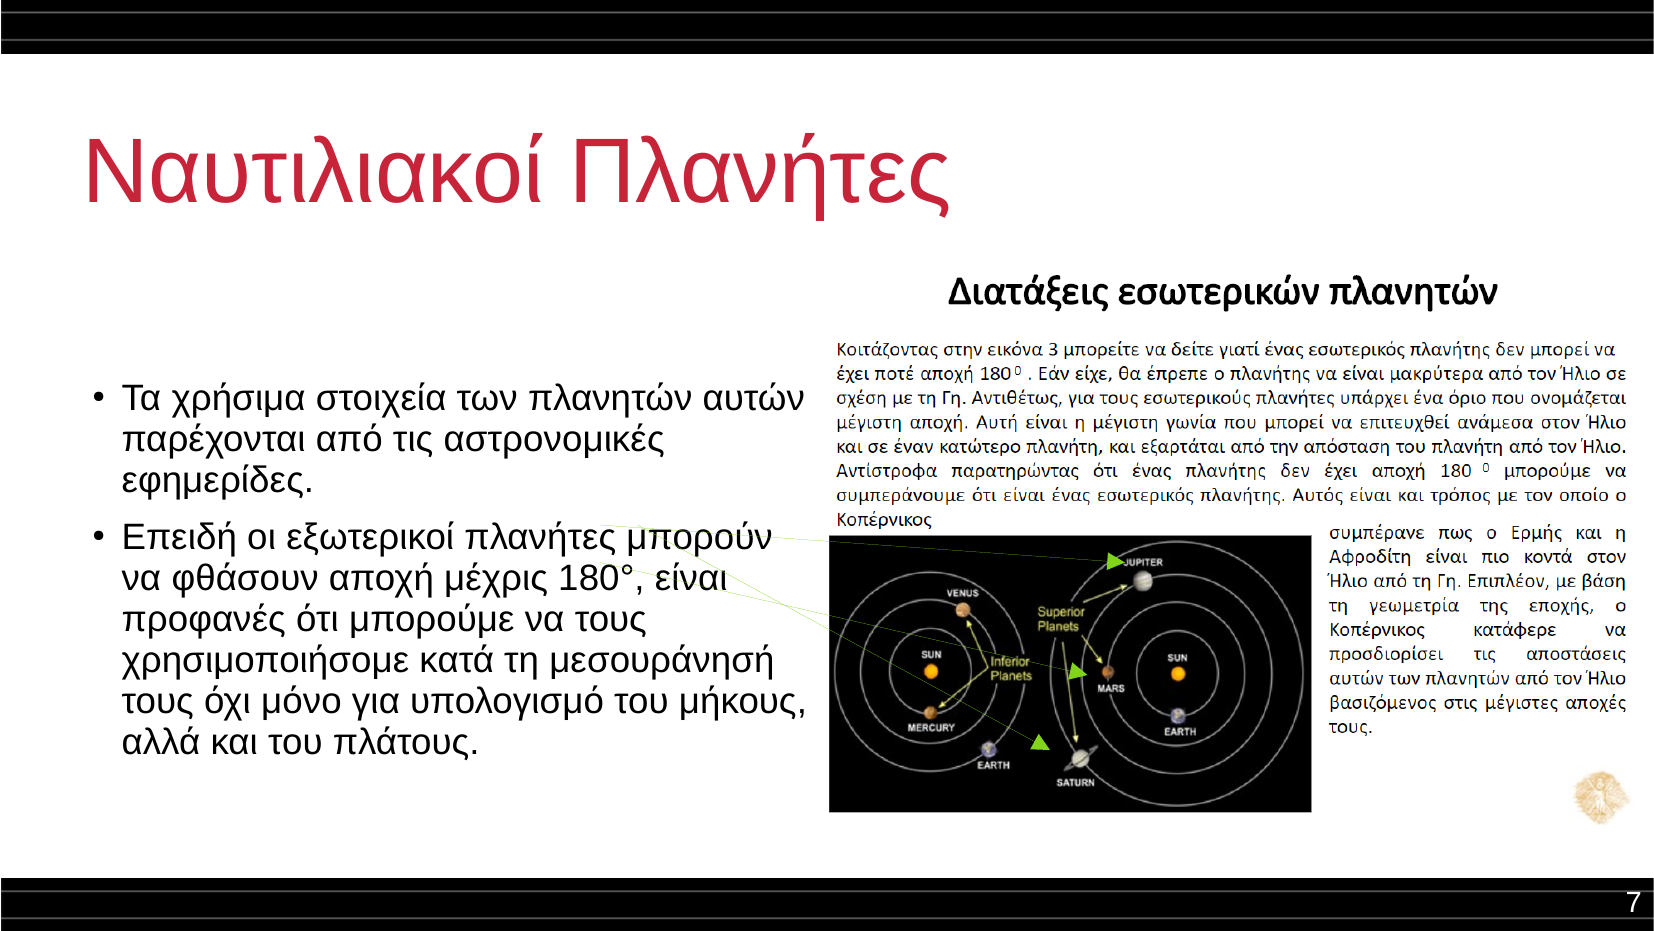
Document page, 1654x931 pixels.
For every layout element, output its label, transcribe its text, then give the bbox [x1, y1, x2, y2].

picture [825, 262, 1640, 826]
list Τα χρήσιμα στοιχεία των πλανητών αυτών παρέχονται από τις αστρονομικές εφημερίδες. Επειδή οι εξωτερικοί πλανήτες μπορούν να φθάσουν αποχή μέχρις 180°, είναι προφανές ότι μπορούμε να τους χρησιμοποιήσομε κατά τη μεσουράνησή τους όχι μόνο για υπολογισμό του μήκους, αλλά και του πλάτους. [82, 262, 809, 779]
title Ναυτιλιακοί Πλανήτες [82, 92, 1571, 249]
list Τα χρήσιμα στοιχεία των πλανητών αυτών παρέχονται από τις αστρονομικές εφημερίδες. Επειδή οι εξωτερικοί πλανήτες μπορούν να φθάσουν αποχή μέχρις 180°, είναι προφανές ότι μπορούμε να τους χρησιμοποιήσομε κατά τη μεσουράνησή τους όχι μόνο για υπολογισμό του μήκους, αλλά και του πλάτους. [647, 529, 809, 610]
picture [1, 878, 1654, 931]
picture [1, 0, 1654, 54]
